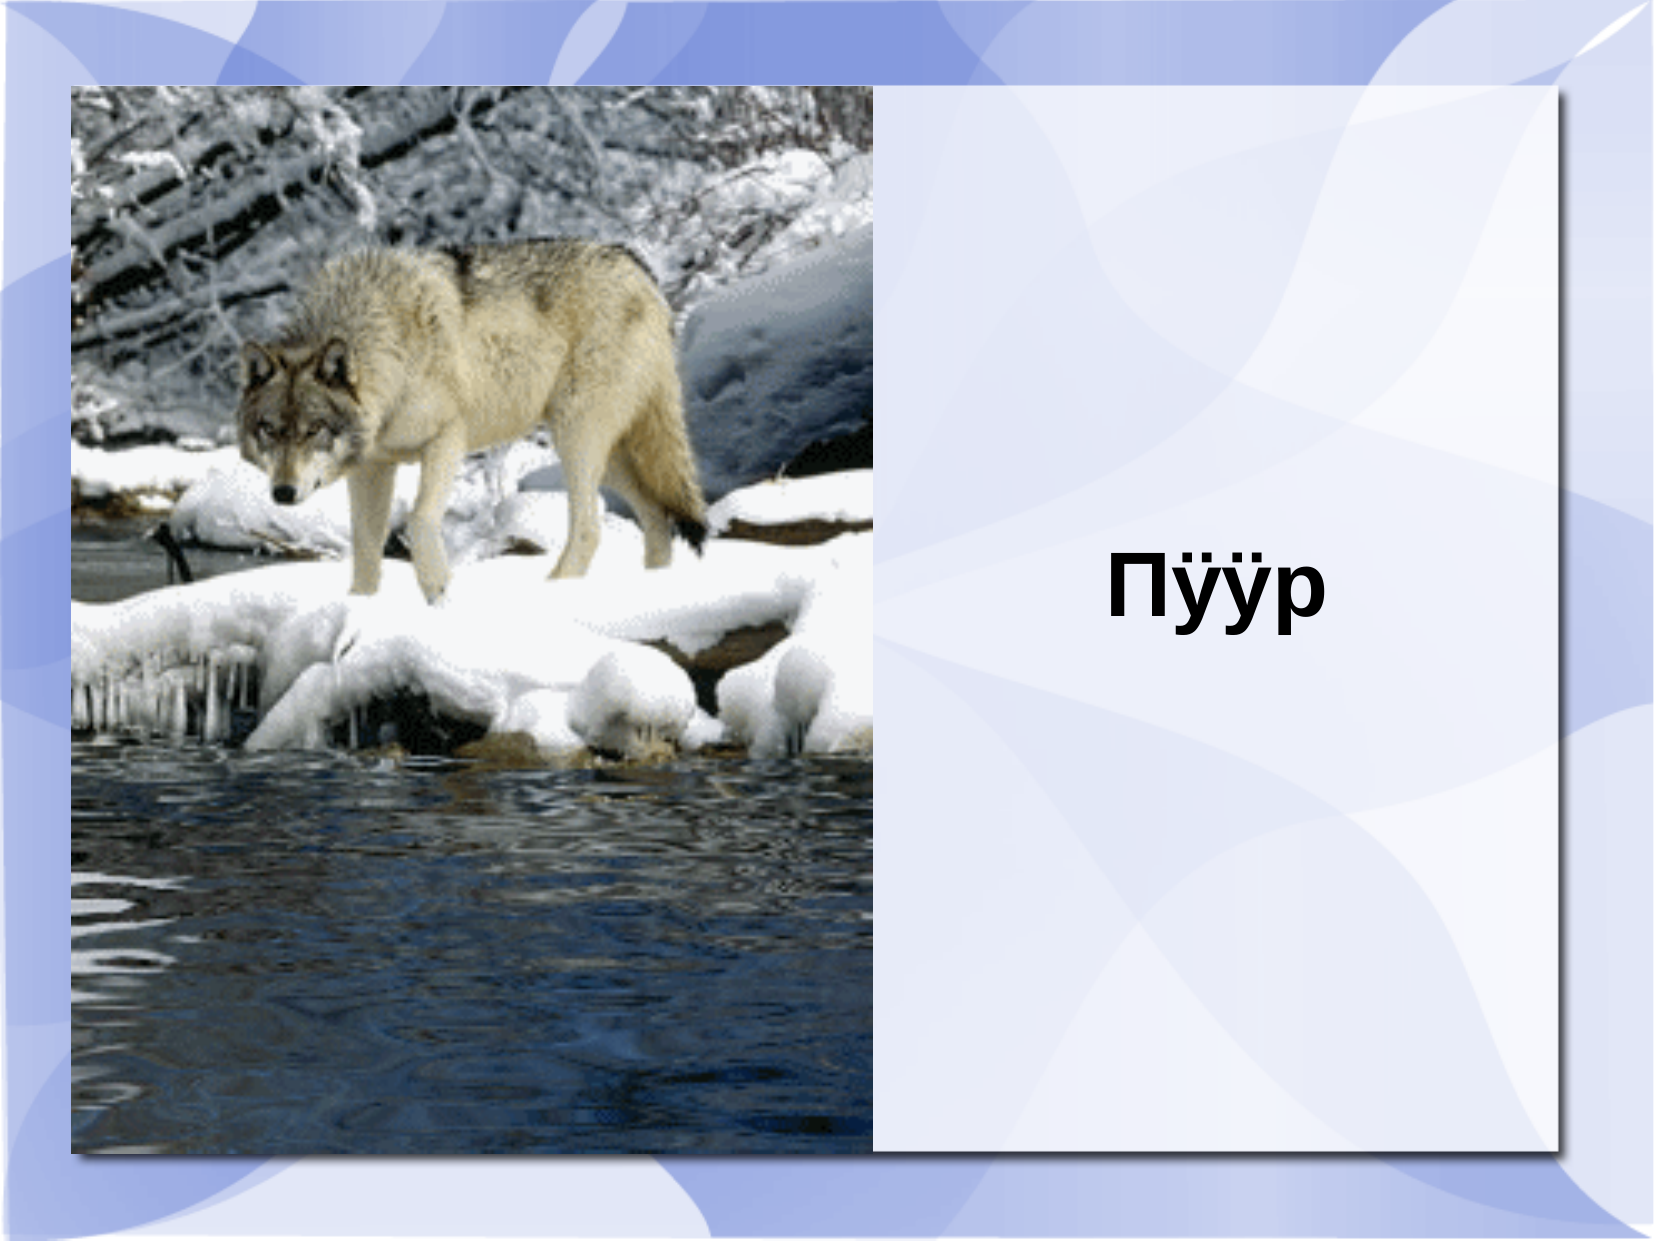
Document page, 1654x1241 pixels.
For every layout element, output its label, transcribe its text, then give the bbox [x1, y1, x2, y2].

picture [0, 0, 1654, 1241]
title Пӱӱр [878, 489, 1556, 669]
